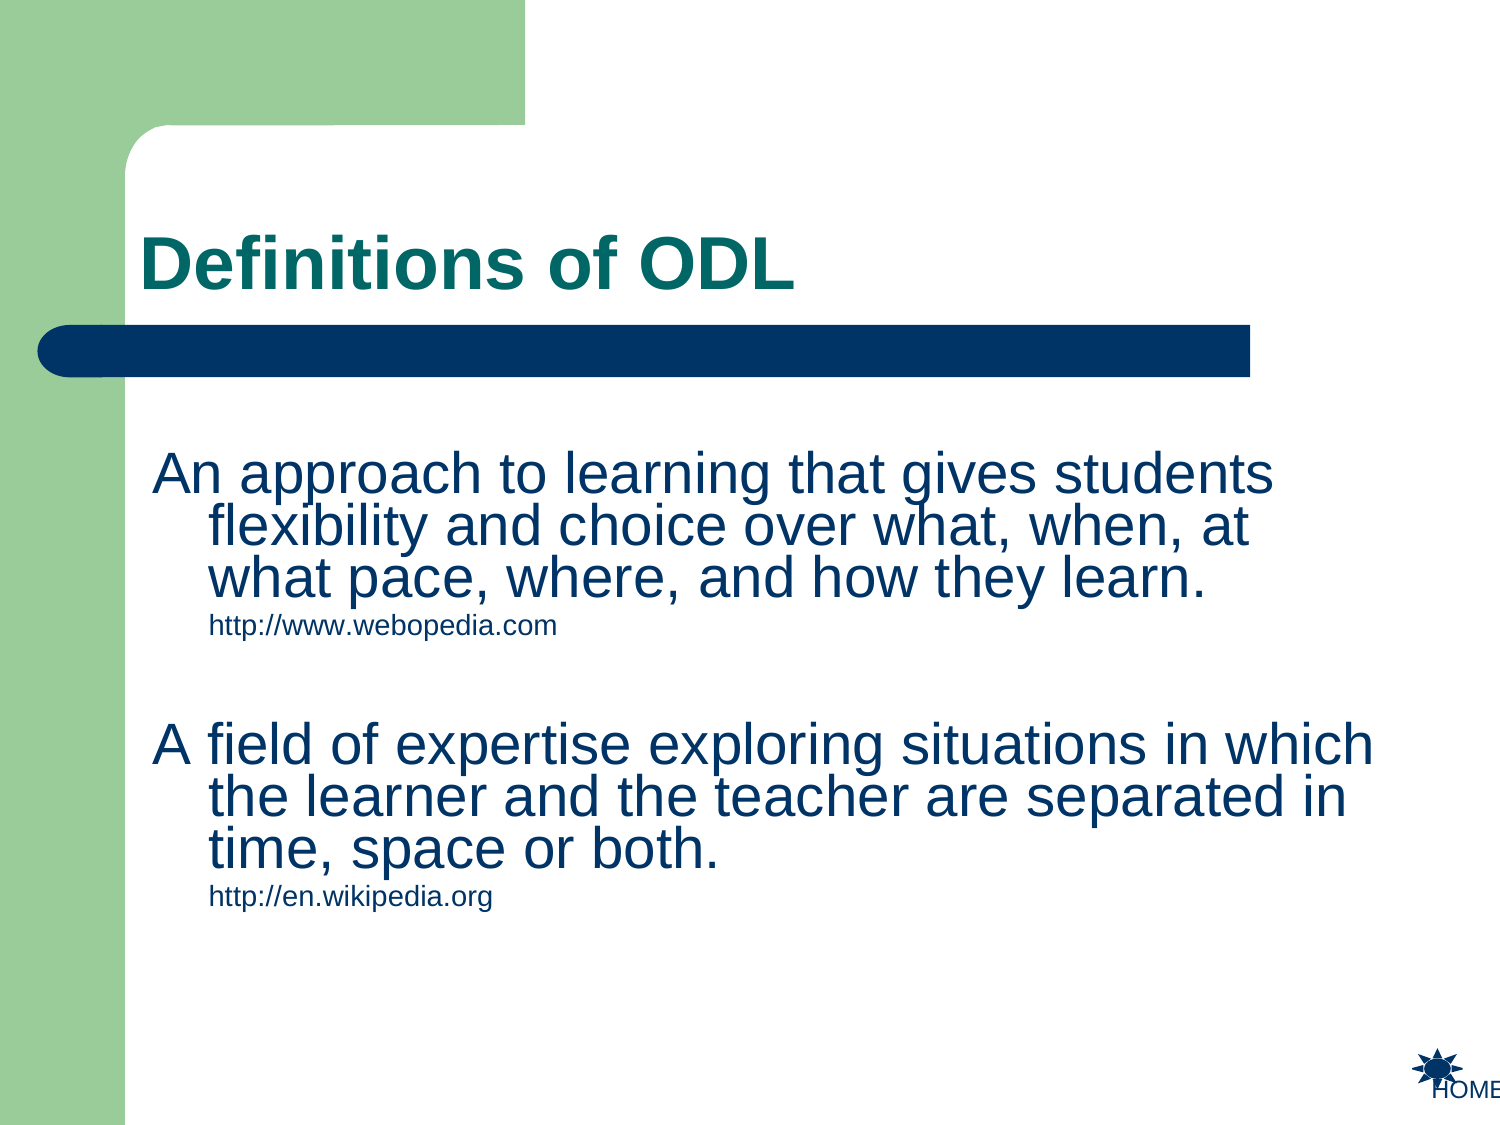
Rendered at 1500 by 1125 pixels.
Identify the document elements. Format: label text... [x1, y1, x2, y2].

title Definitions of ODL [124, 124, 1425, 313]
text_box HOME [1433, 1049, 1442, 1058]
list An approach to learning that gives students flexibility and choice over what, when, at what pace, where, and how they learn. http://www.webopedia.com A field of expertise exploring situations in which the learner and the teacher are separated in time, space or both. http://en.wikipedia.org [137, 387, 1400, 999]
text_box HOME [1419, 1055, 1456, 1088]
